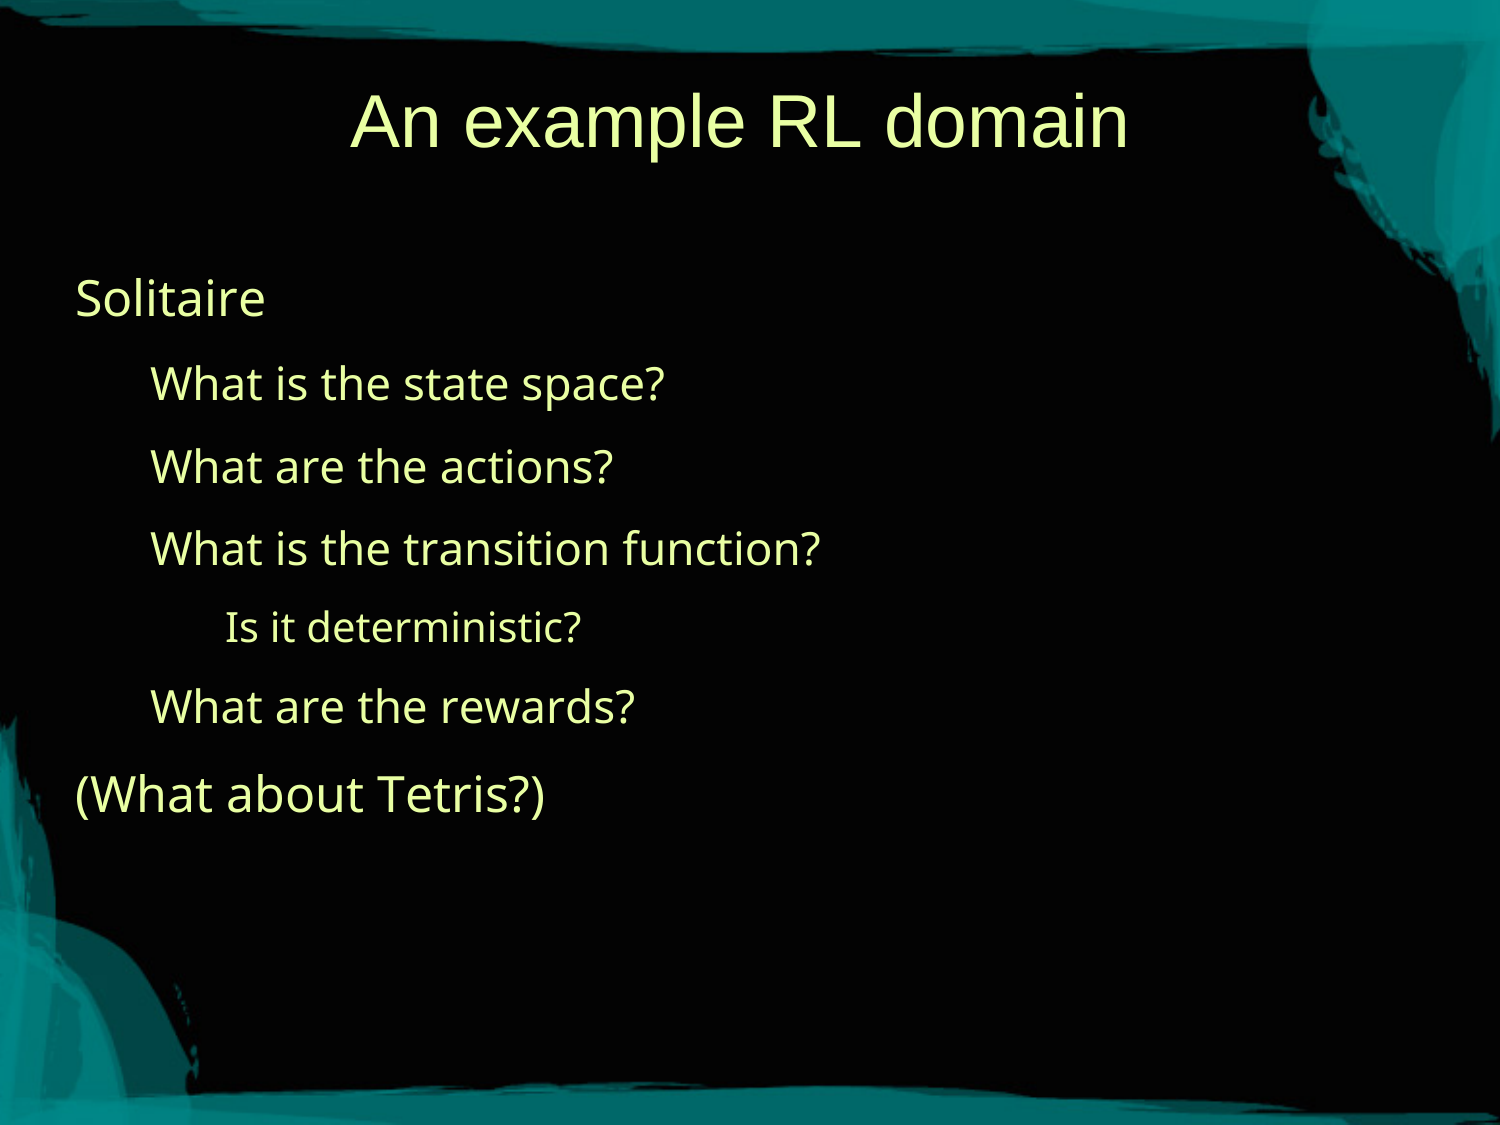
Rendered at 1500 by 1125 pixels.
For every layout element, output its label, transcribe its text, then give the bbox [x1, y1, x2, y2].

title An example RL domain [240, 0, 1241, 243]
list Solitaire What is the state space? What are the actions? What is the transition function? Is it deterministic? What are the rewards? (What about Tetris?) [75, 263, 1425, 1111]
picture [0, 0, 1500, 1125]
